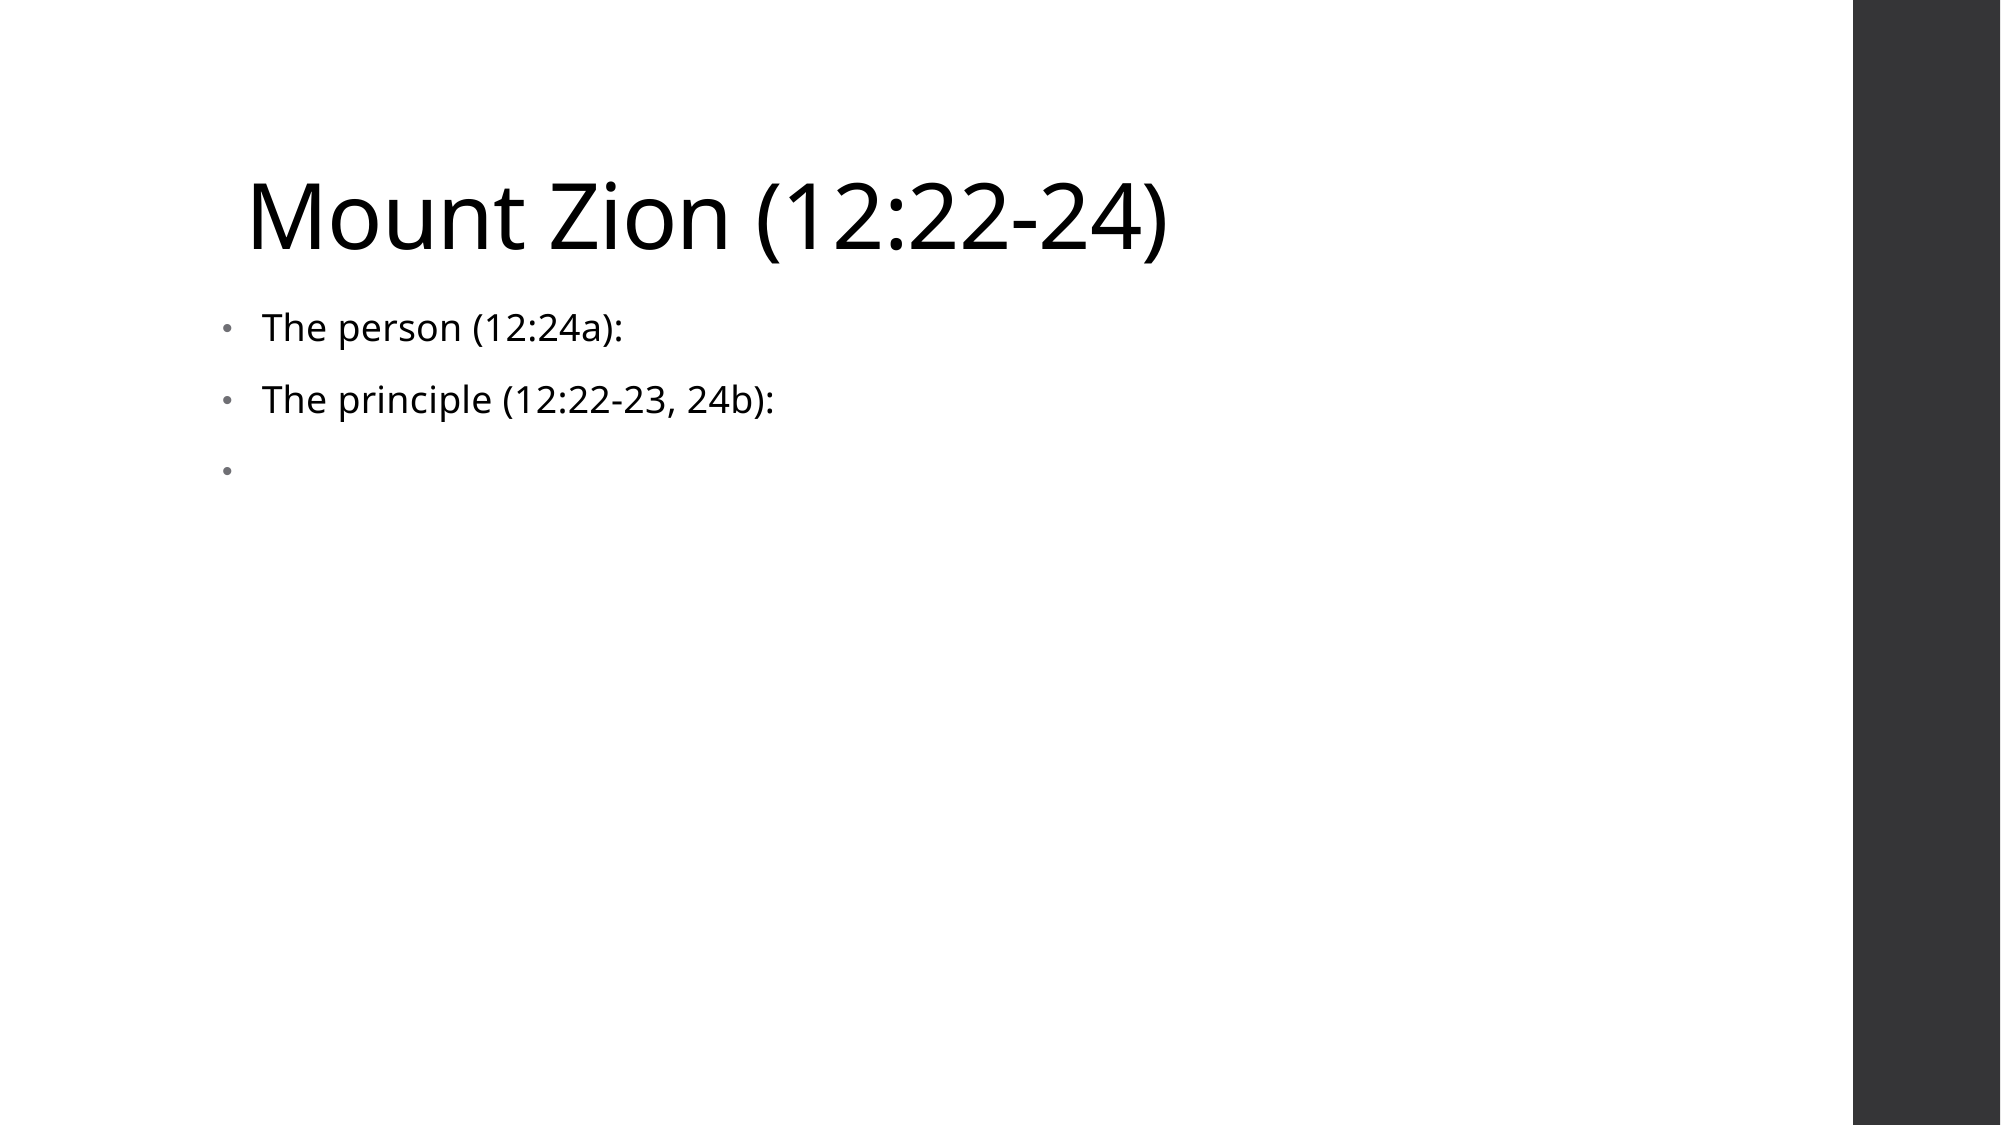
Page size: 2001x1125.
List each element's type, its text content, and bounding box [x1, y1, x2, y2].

list The person (12:24a): The principle (12:22-23, 24b): [206, 299, 1617, 1014]
title Mount Zion (12:22-24) [206, 60, 1797, 278]
